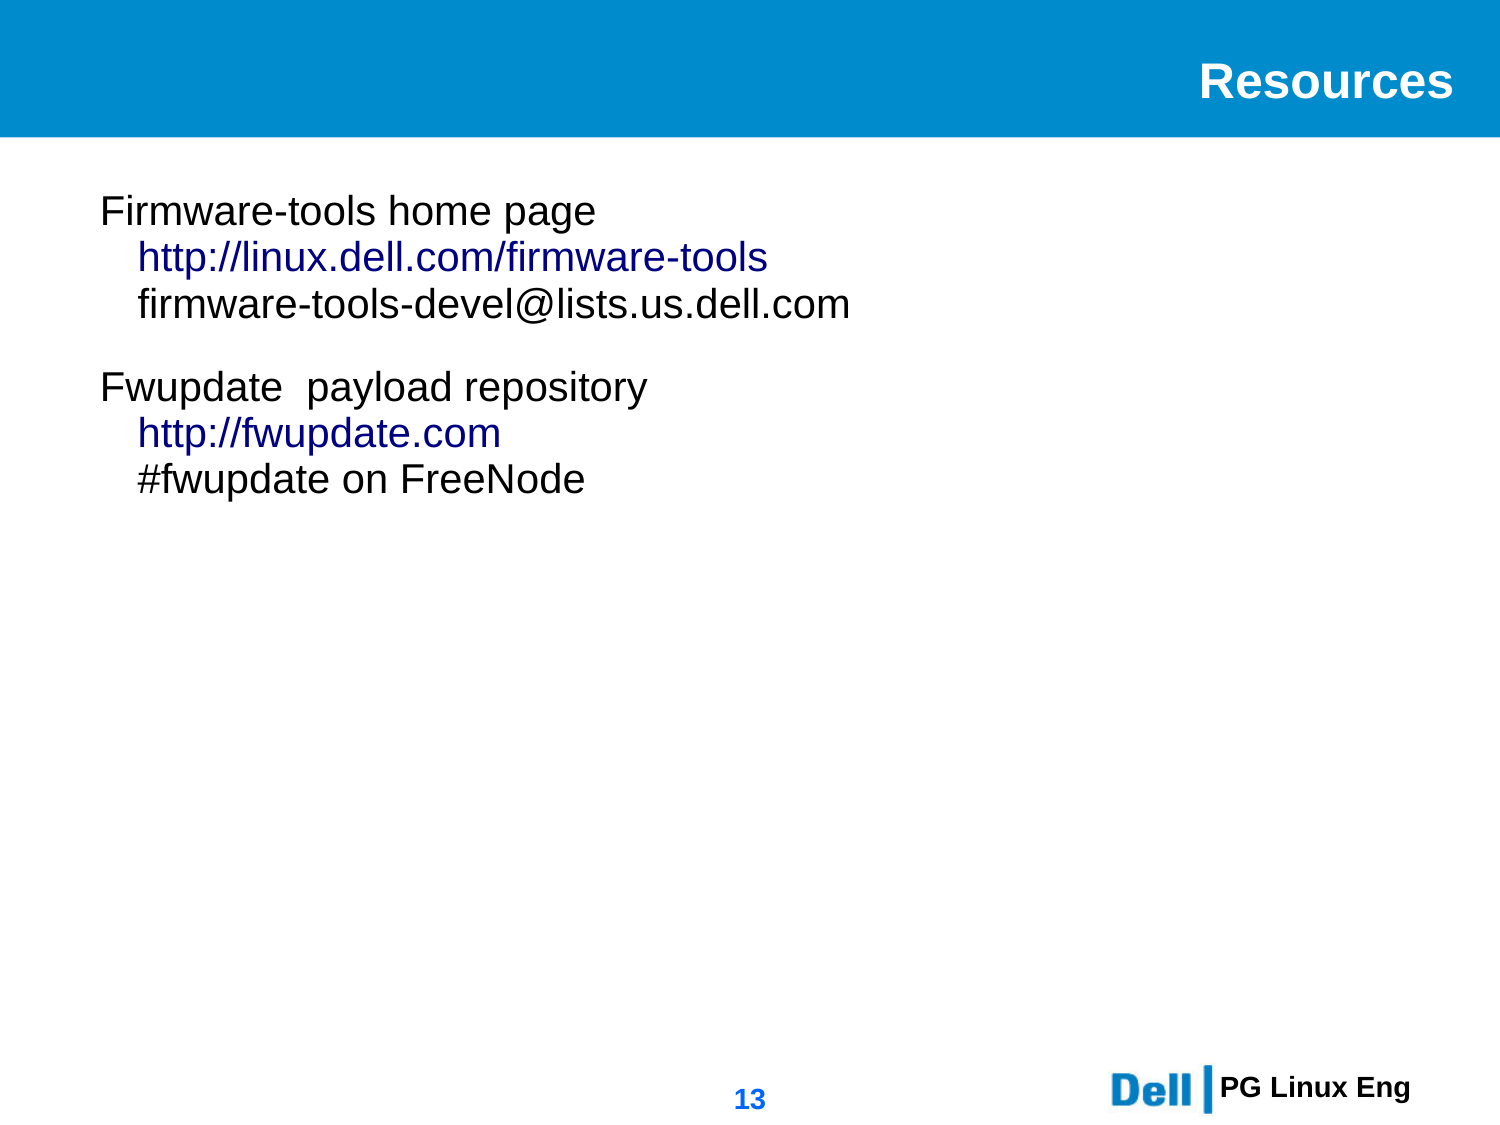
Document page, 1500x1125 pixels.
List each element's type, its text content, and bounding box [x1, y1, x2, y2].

picture [1108, 1063, 1216, 1117]
list Firmware-tools home page http://linux.dell.com/firmware-tools firmware-tools-devel@lists.us.dell.com Fwupdate payload repository http://fwupdate.com #fwupdate on FreeNode [99, 187, 1463, 1038]
title Resources [157, 37, 1455, 126]
